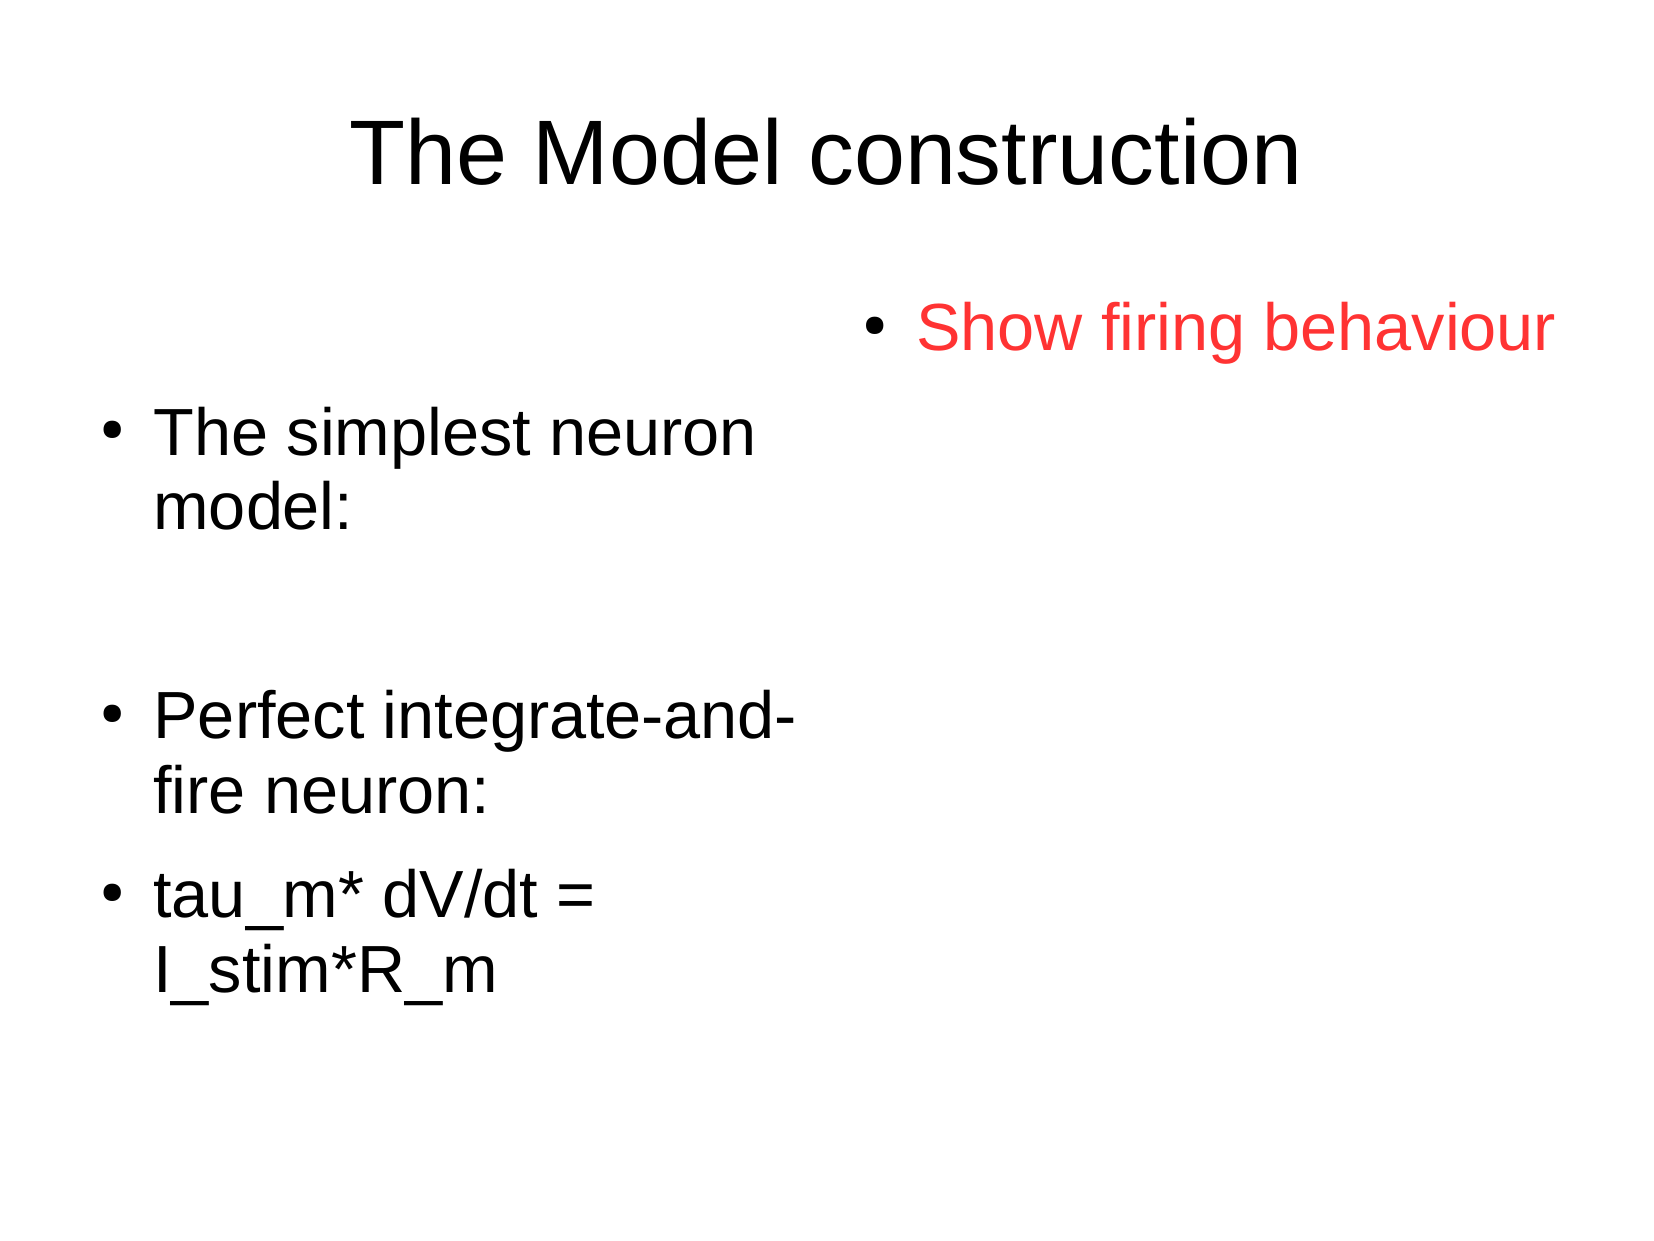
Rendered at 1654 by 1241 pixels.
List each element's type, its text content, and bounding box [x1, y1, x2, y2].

title The Model construction [82, 49, 1571, 257]
list The simplest neuron model: Perfect integrate-and-fire neuron: tau_m* dV/dt = I_stim*R_m [82, 290, 809, 1010]
list Show firing behaviour [845, 290, 1572, 1010]
